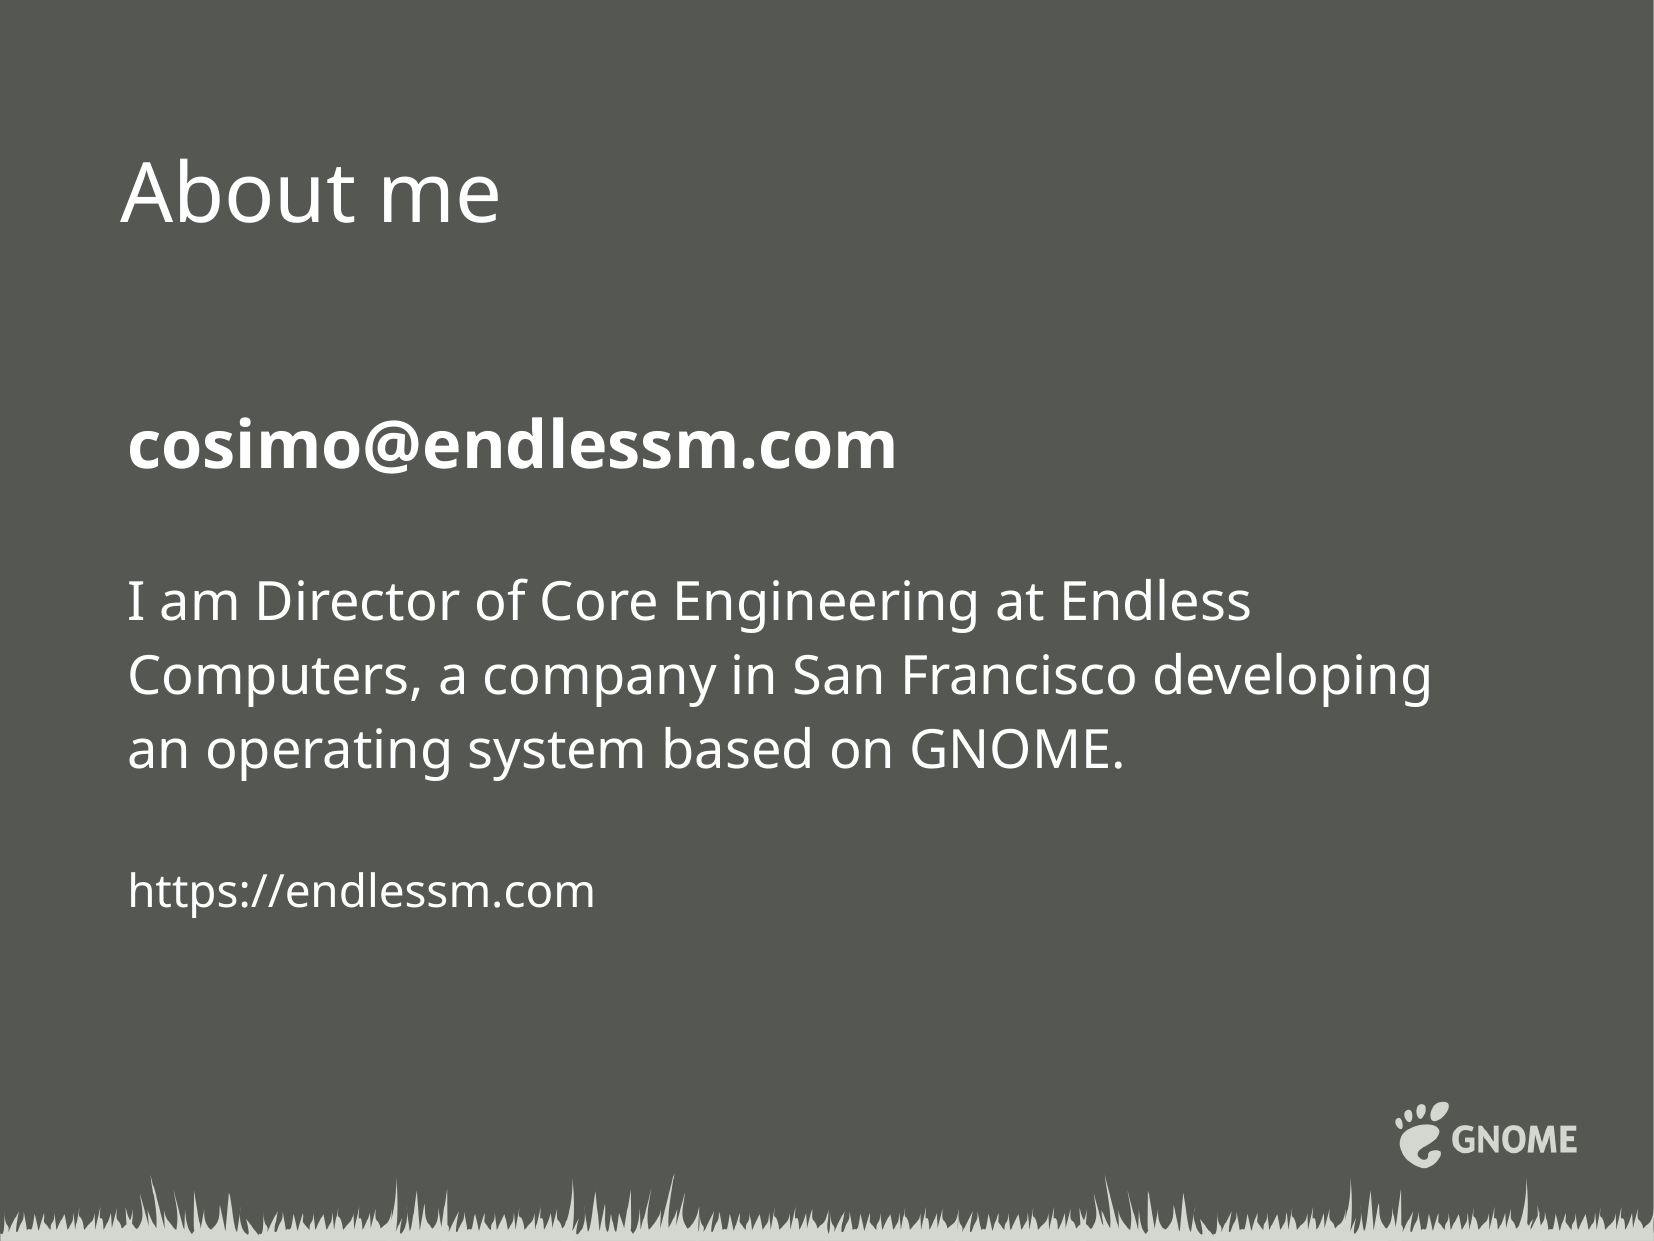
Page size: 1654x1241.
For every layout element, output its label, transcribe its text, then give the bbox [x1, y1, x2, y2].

title About me [120, 144, 1609, 236]
picture [0, 0, 1654, 1241]
text_box cosimo@endlessm.com I am Director of Core Engineering at Endless Computers, a company in San Francisco developing an operating system based on GNOME. https://endlessm.com [112, 390, 1493, 827]
